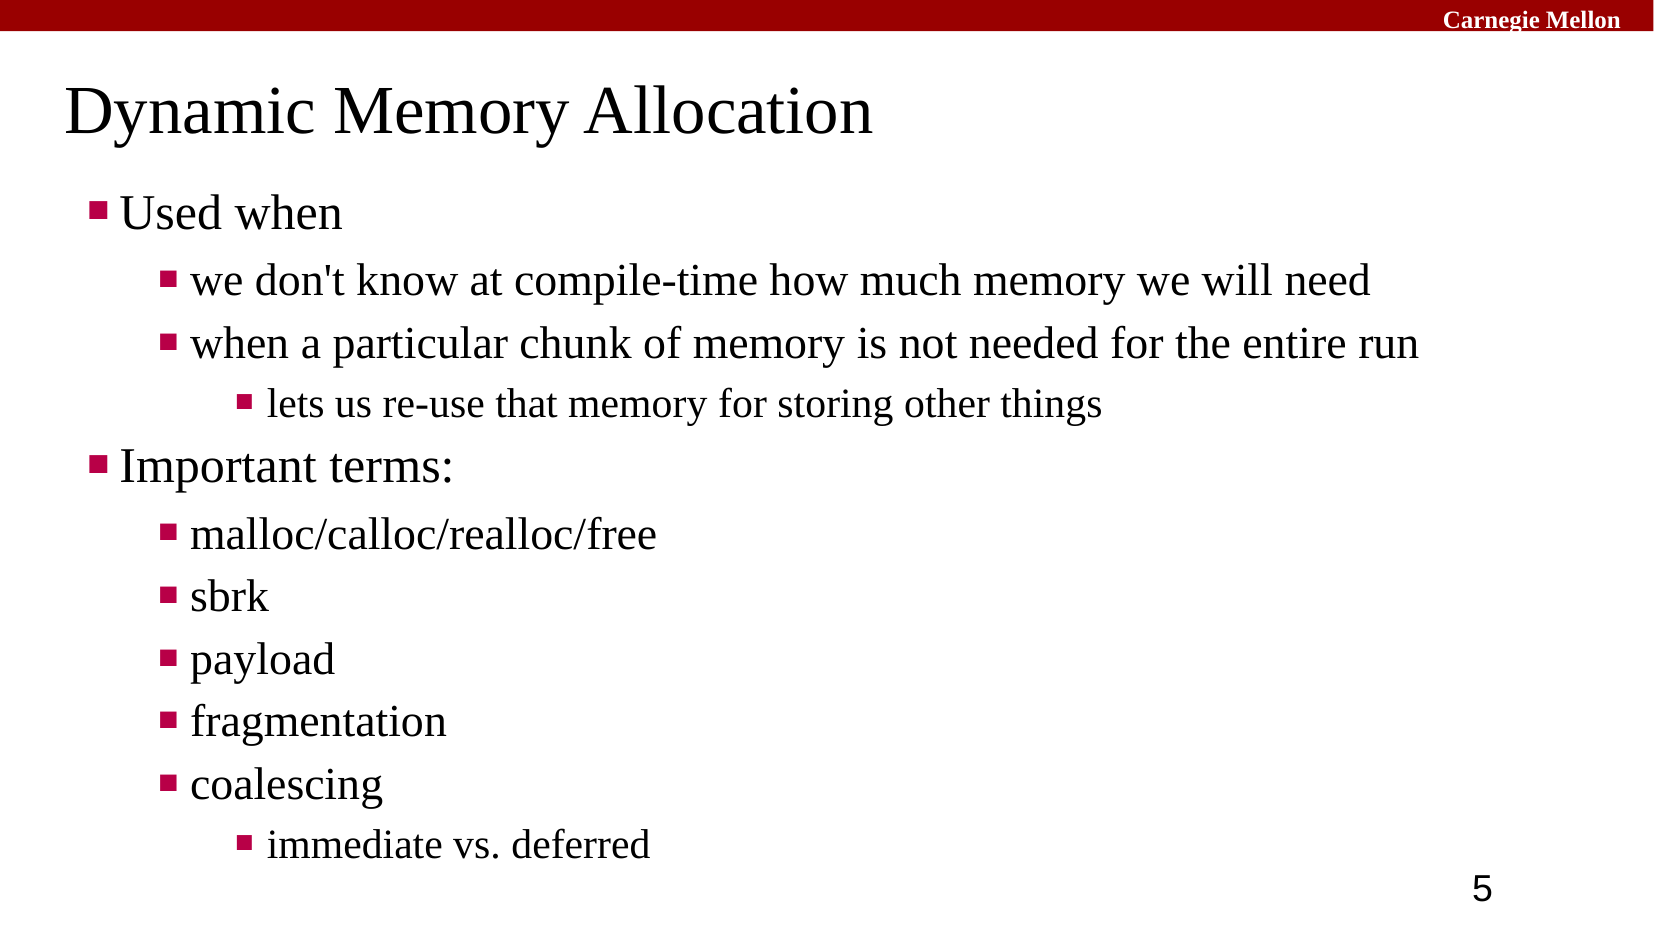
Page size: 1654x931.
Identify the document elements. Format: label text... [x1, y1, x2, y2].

list Used when we don't know at compile-time how much memory we will need when a particular chunk of memory is not needed for the entire run lets us re-use that memory for storing other things Important terms: malloc/calloc/realloc/free sbrk payload fragmentation coalescing immediate vs. deferred [71, 184, 1576, 916]
title Dynamic Memory Allocation [64, 58, 1576, 163]
